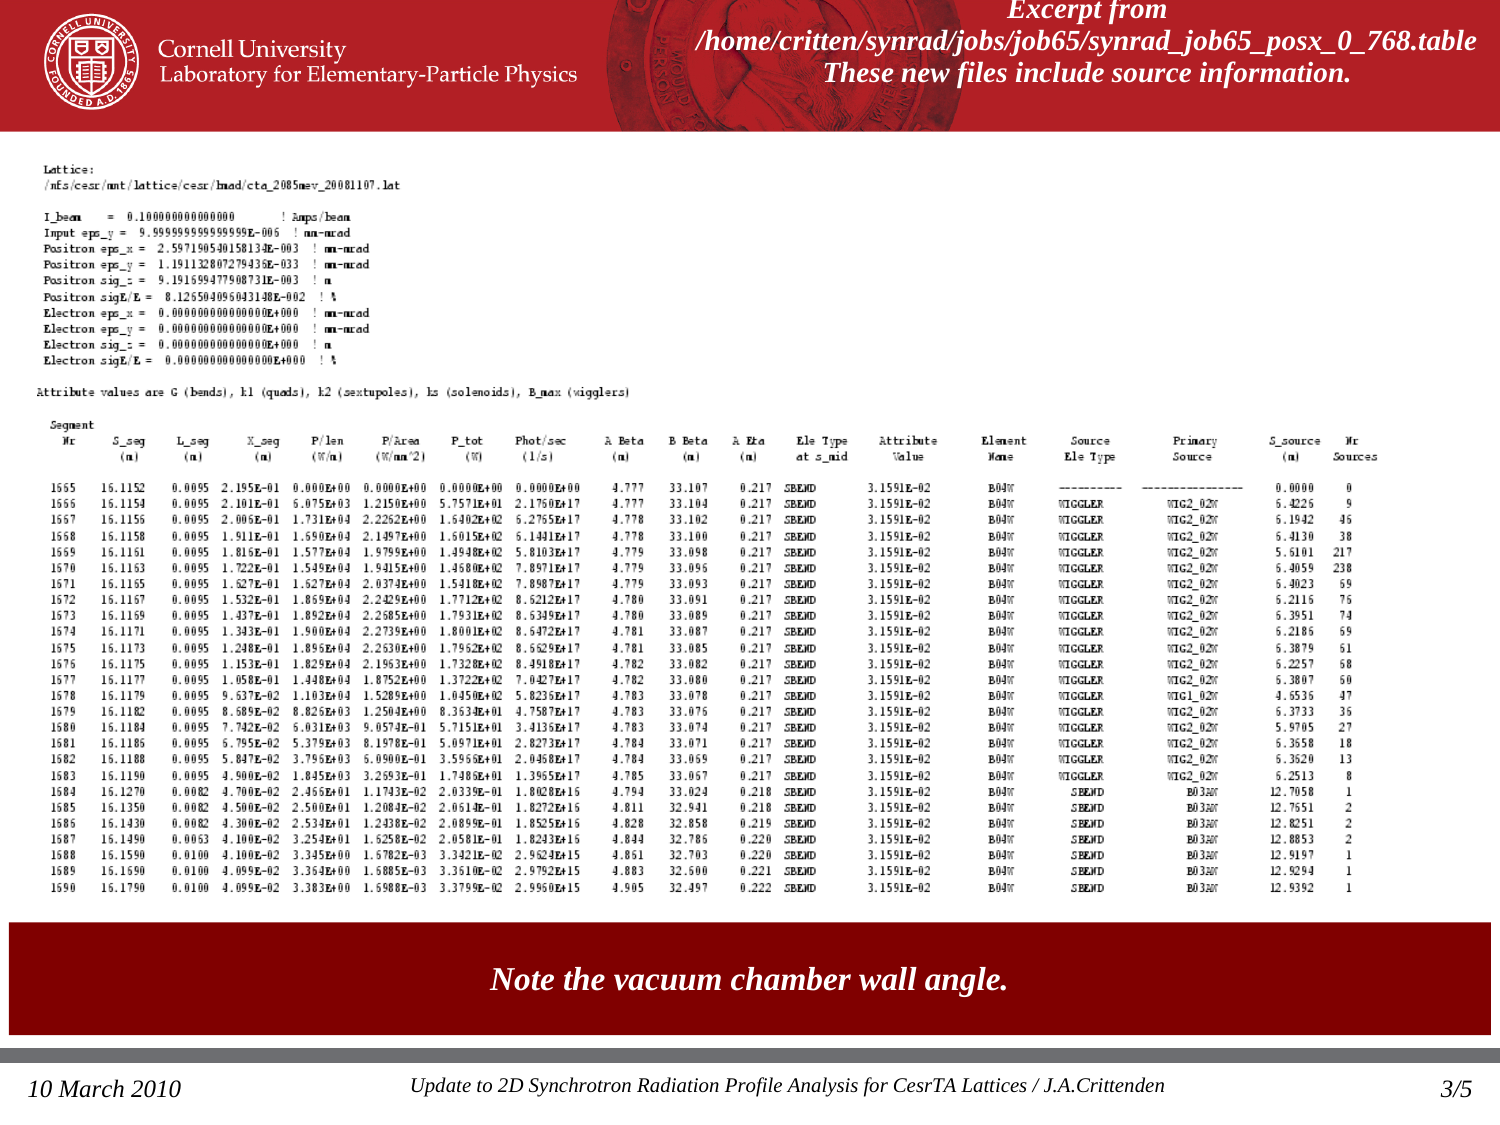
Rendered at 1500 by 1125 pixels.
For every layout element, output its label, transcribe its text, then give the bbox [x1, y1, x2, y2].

text_box Excerpt from /home/critten/synrad/jobs/job65/synrad_job65_posx_0_768.table These new files include source information. [674, 0, 1500, 121]
text_box Note the vacuum chamber wall angle. [8, 922, 1491, 1036]
picture [37, 160, 1388, 901]
picture [0, 0, 1500, 132]
